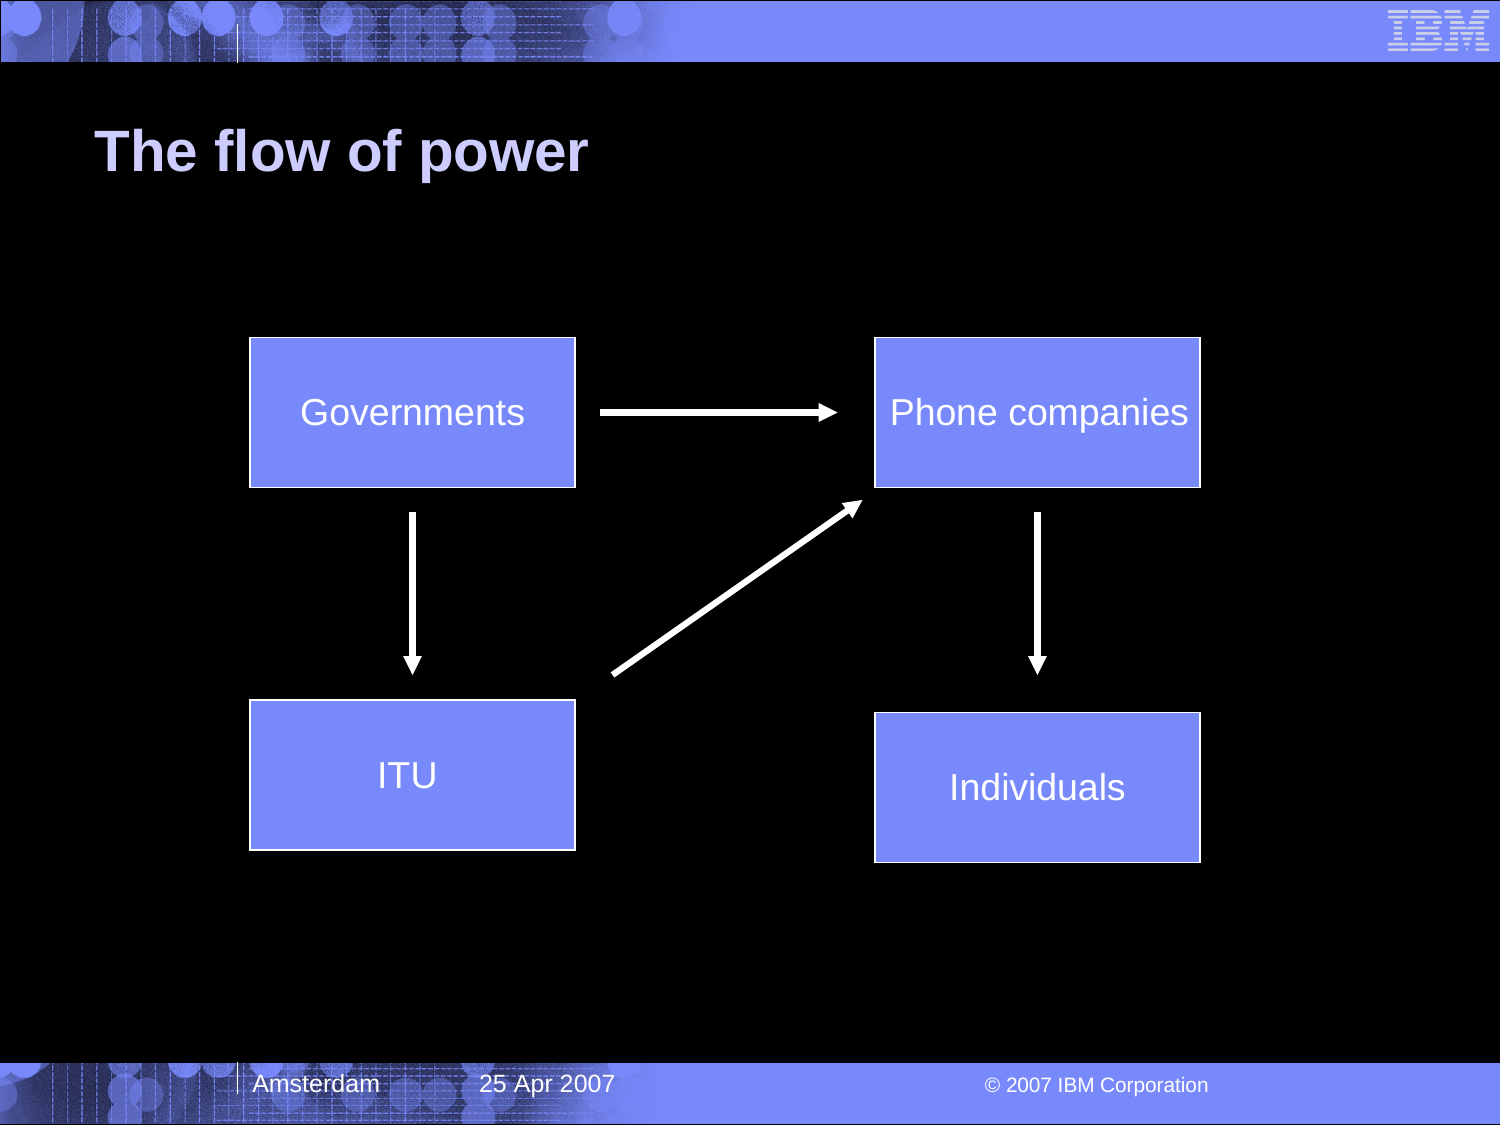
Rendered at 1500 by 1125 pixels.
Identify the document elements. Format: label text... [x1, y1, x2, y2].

picture [0, 1063, 1500, 1124]
text_box ITU [249, 699, 576, 850]
text_box Phone companies [874, 337, 1200, 488]
text_box Governments [249, 337, 576, 488]
title The flow of power [79, 116, 1433, 199]
picture [1, 1, 1500, 62]
text_box Individuals [874, 712, 1200, 863]
